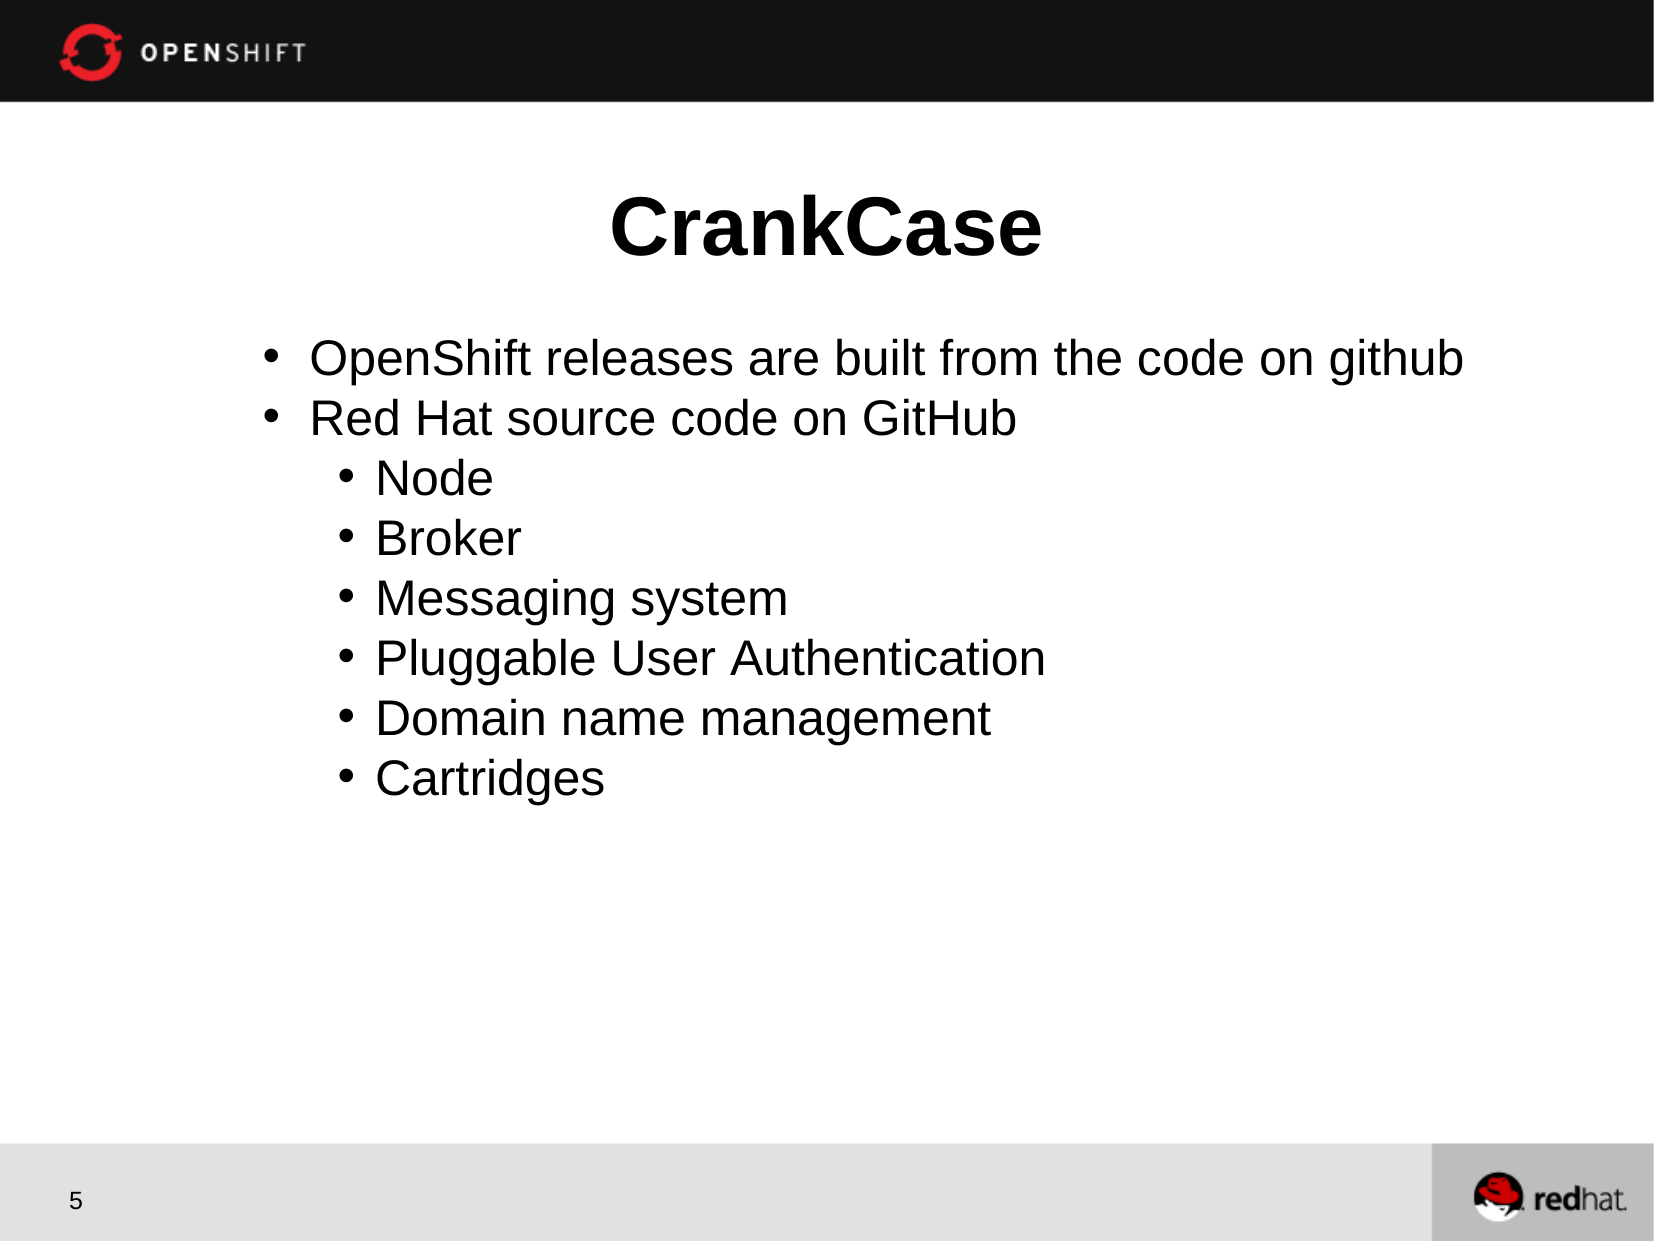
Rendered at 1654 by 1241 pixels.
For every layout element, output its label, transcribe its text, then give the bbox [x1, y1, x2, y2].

picture [0, 0, 1654, 1241]
text_box OpenShift releases are built from the code on github Red Hat source code on GitHub Node Broker Messaging system Pluggable User Authentication Domain name management Cartridges [172, 318, 1481, 814]
text_box CrankCase [594, 164, 1059, 280]
